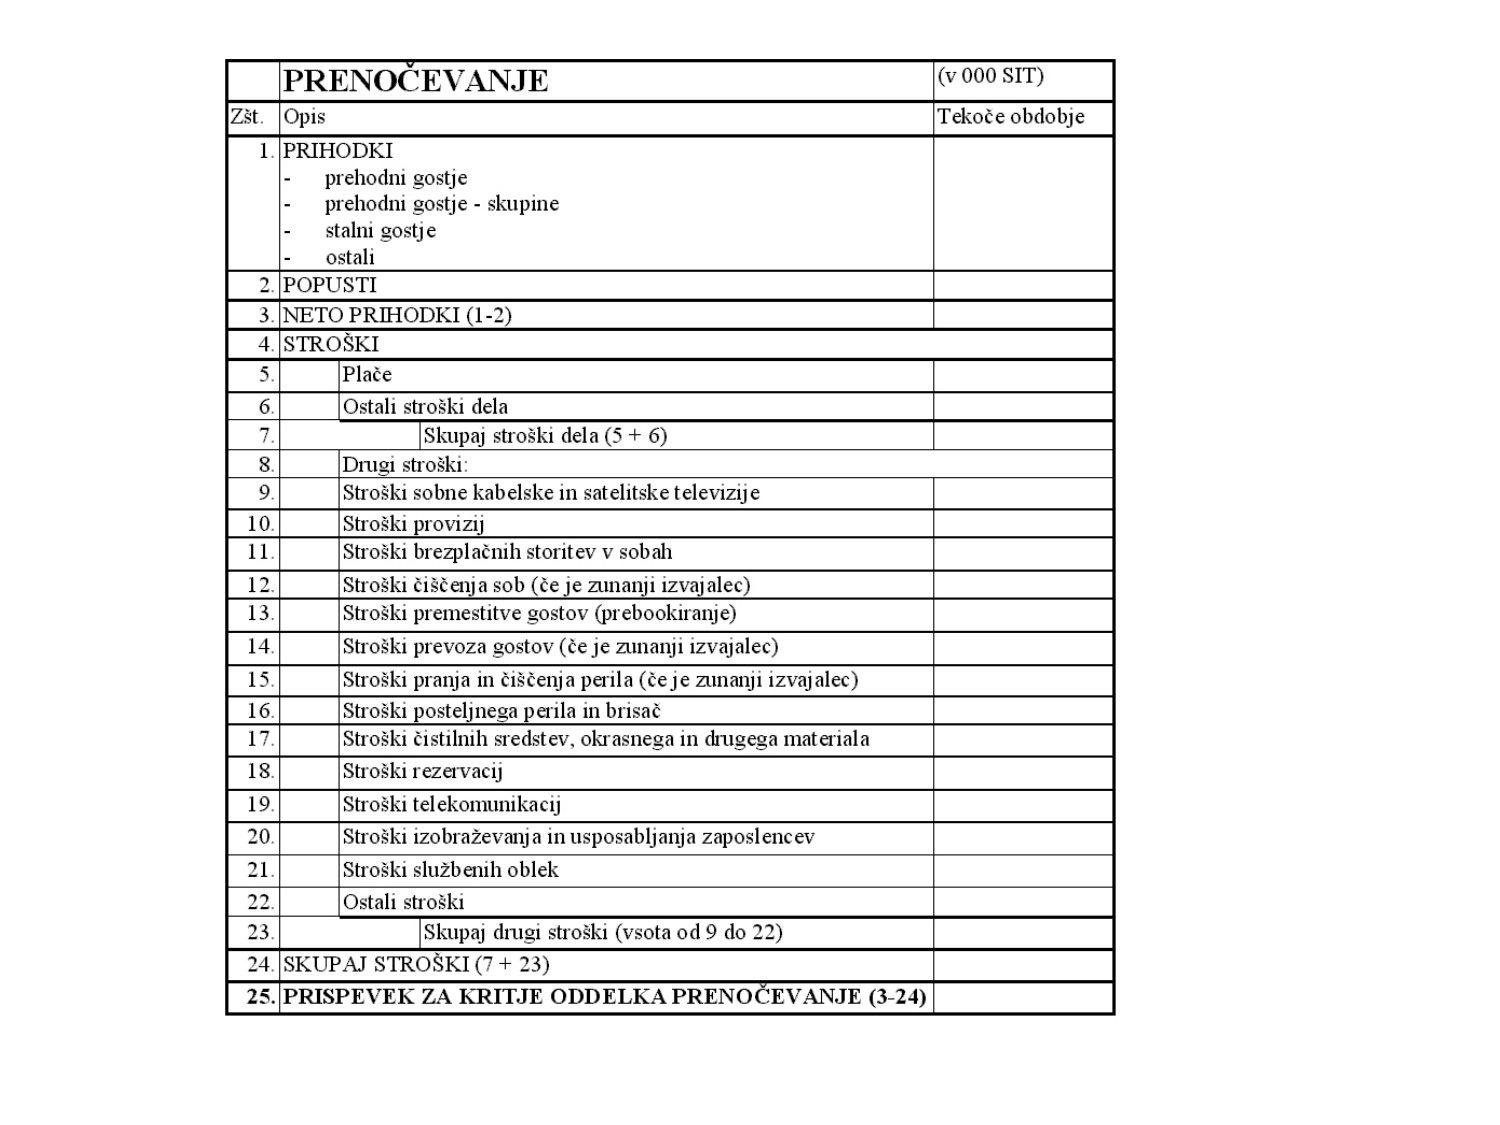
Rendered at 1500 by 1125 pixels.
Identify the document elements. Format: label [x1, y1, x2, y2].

picture [222, 58, 1120, 1022]
